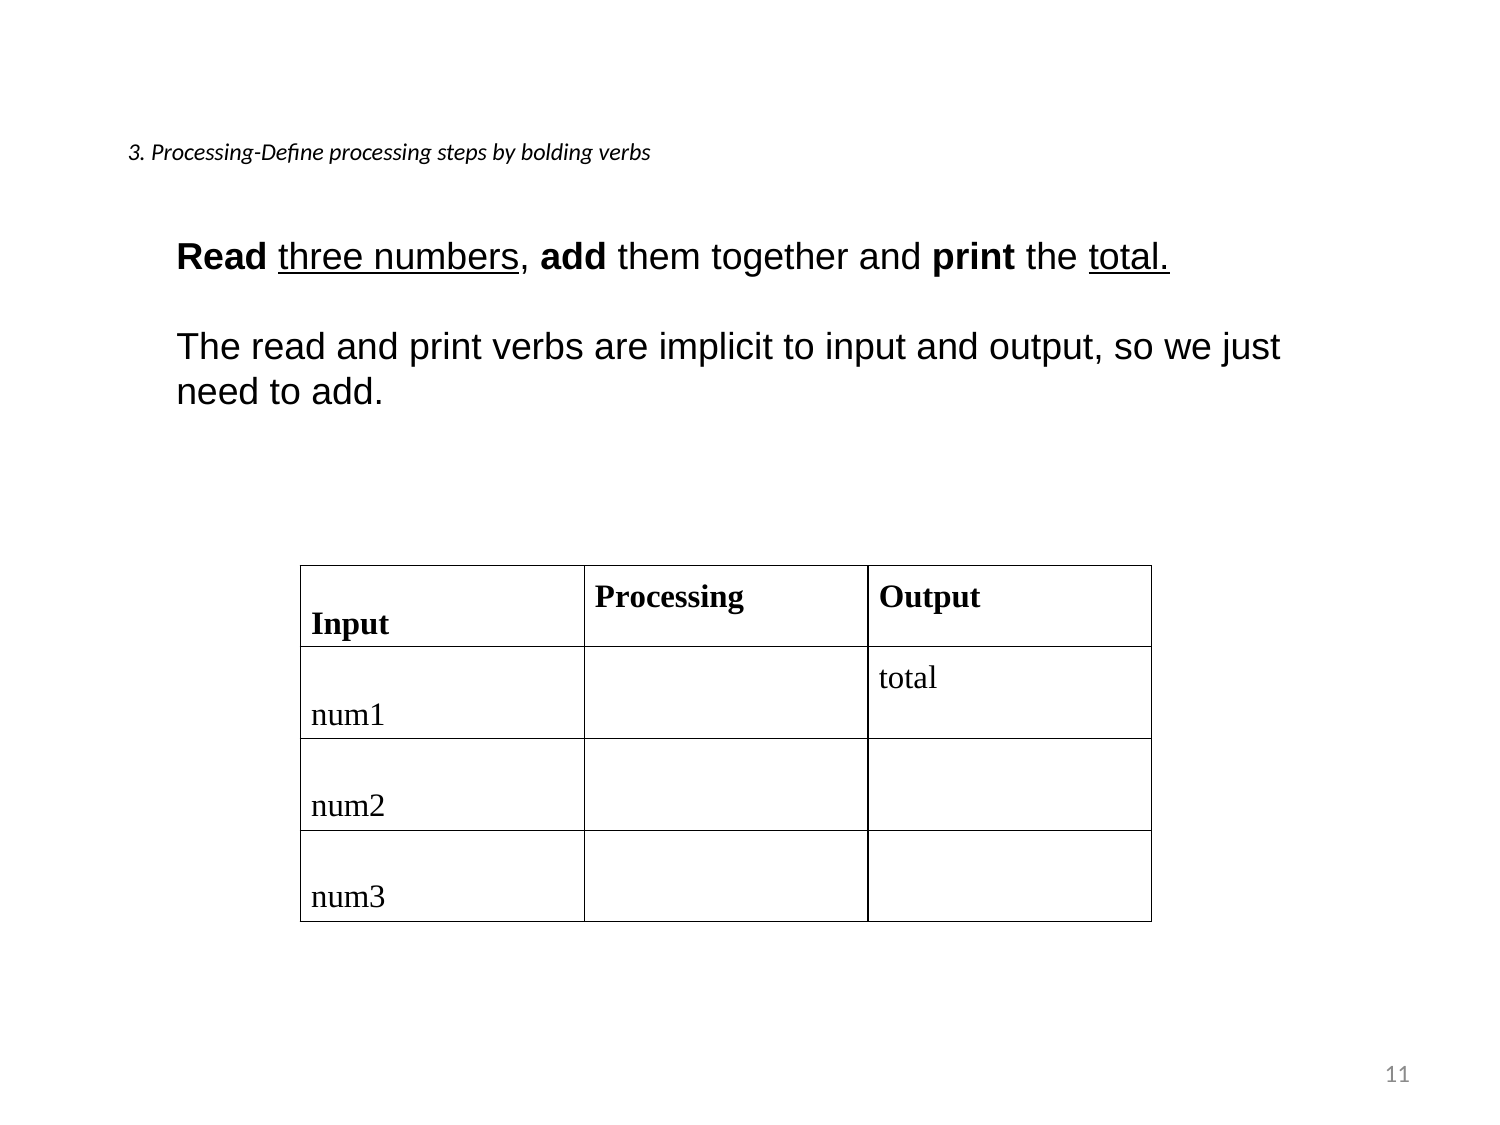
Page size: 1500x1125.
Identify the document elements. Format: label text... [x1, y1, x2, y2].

slide_number <number> [1074, 1042, 1425, 1103]
chart [288, 565, 1247, 945]
text_box Read three numbers, add them together and print the total. The read and print verbs are implicit to input and output, so we just need to add. [161, 224, 1378, 490]
title 3. Processing-Define processing steps by bolding verbs [112, 99, 1438, 225]
